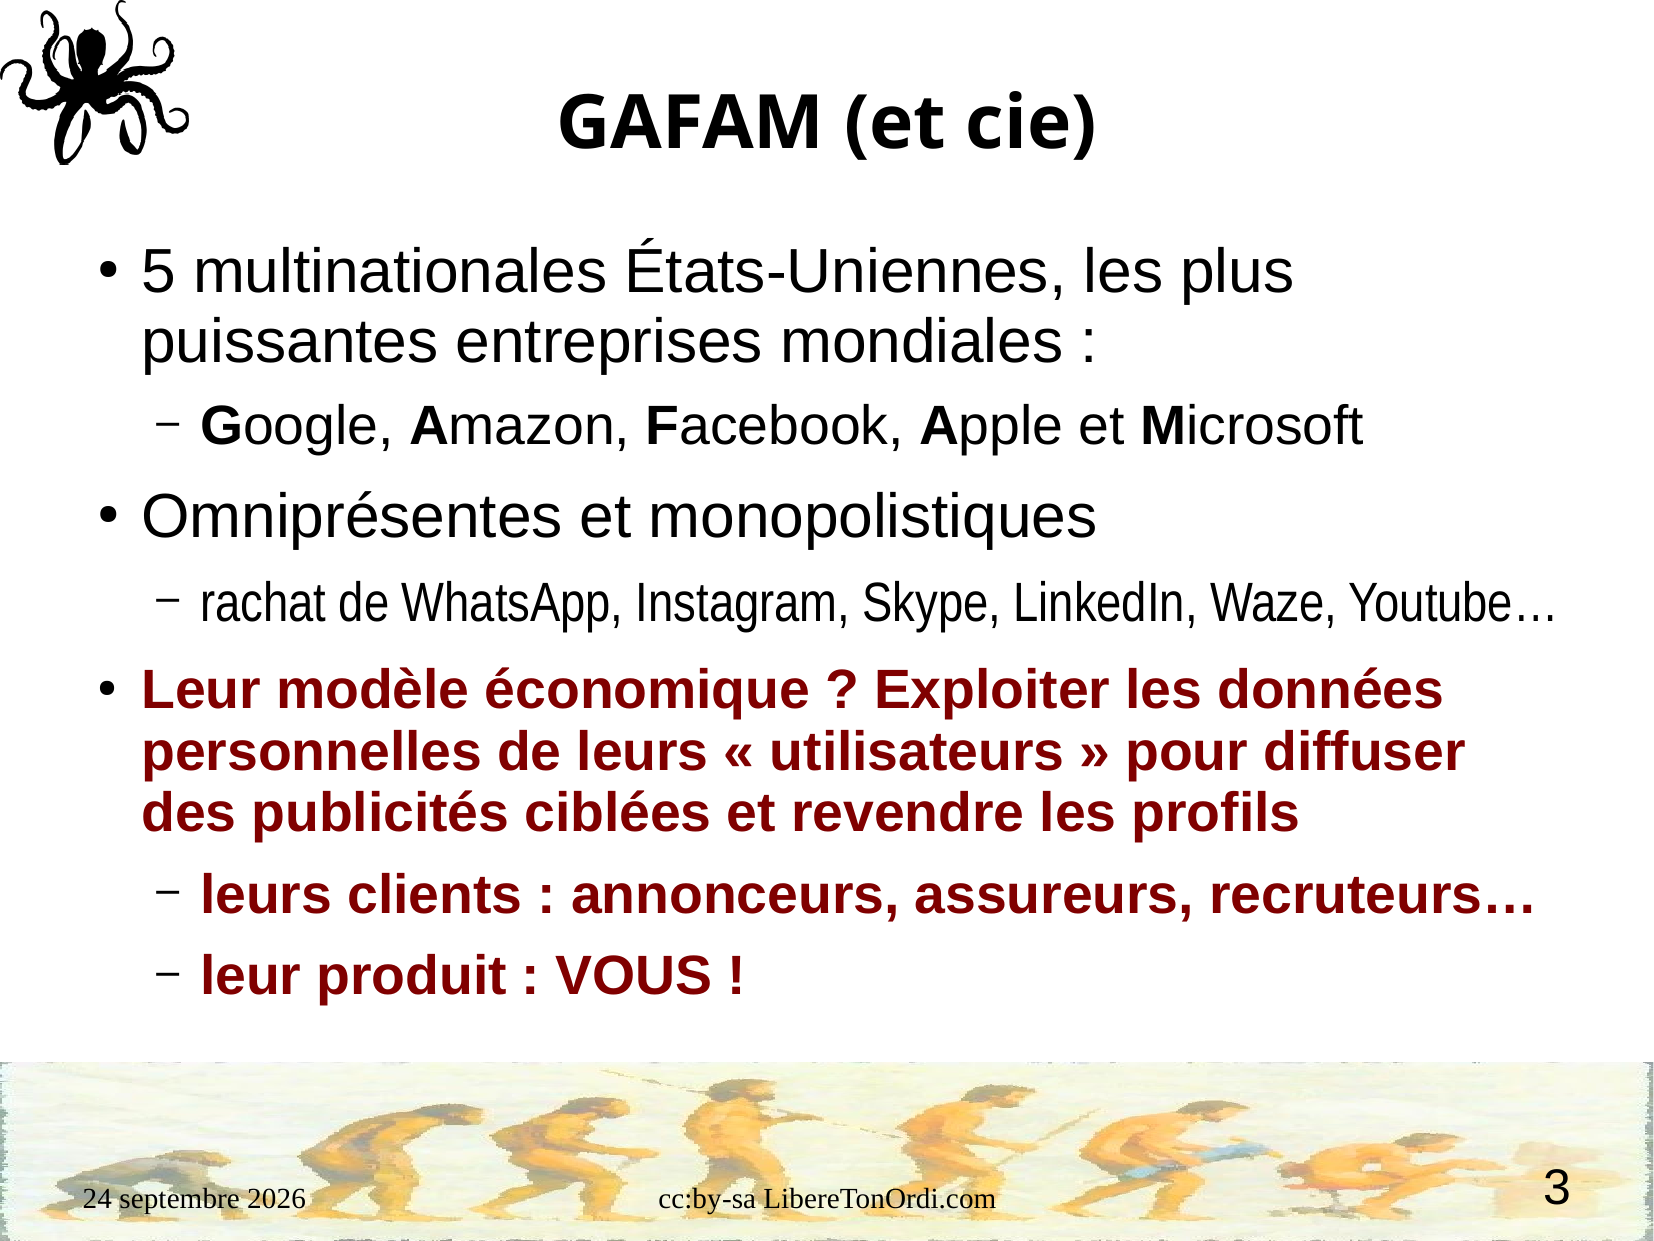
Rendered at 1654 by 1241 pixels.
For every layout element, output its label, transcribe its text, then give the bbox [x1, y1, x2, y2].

title GAFAM (et cie) [82, 49, 1571, 189]
picture [0, 1062, 1654, 1241]
list 5 multinationales États-Uniennes, les plus puissantes entreprises mondiales : Google, Amazon, Facebook, Apple et Microsoft Omniprésentes et monopolistiques rachat de WhatsApp, Instagram, Skype, LinkedIn, Waze, Youtube… Leur modèle économique ? Exploiter les données personnelles de leurs « utilisateurs » pour diffuser des publicités ciblées et revendre les profils leurs clients : annonceurs, assureurs, recruteurs… leur produit : VOUS ! [82, 236, 1571, 1063]
picture [0, 0, 189, 165]
